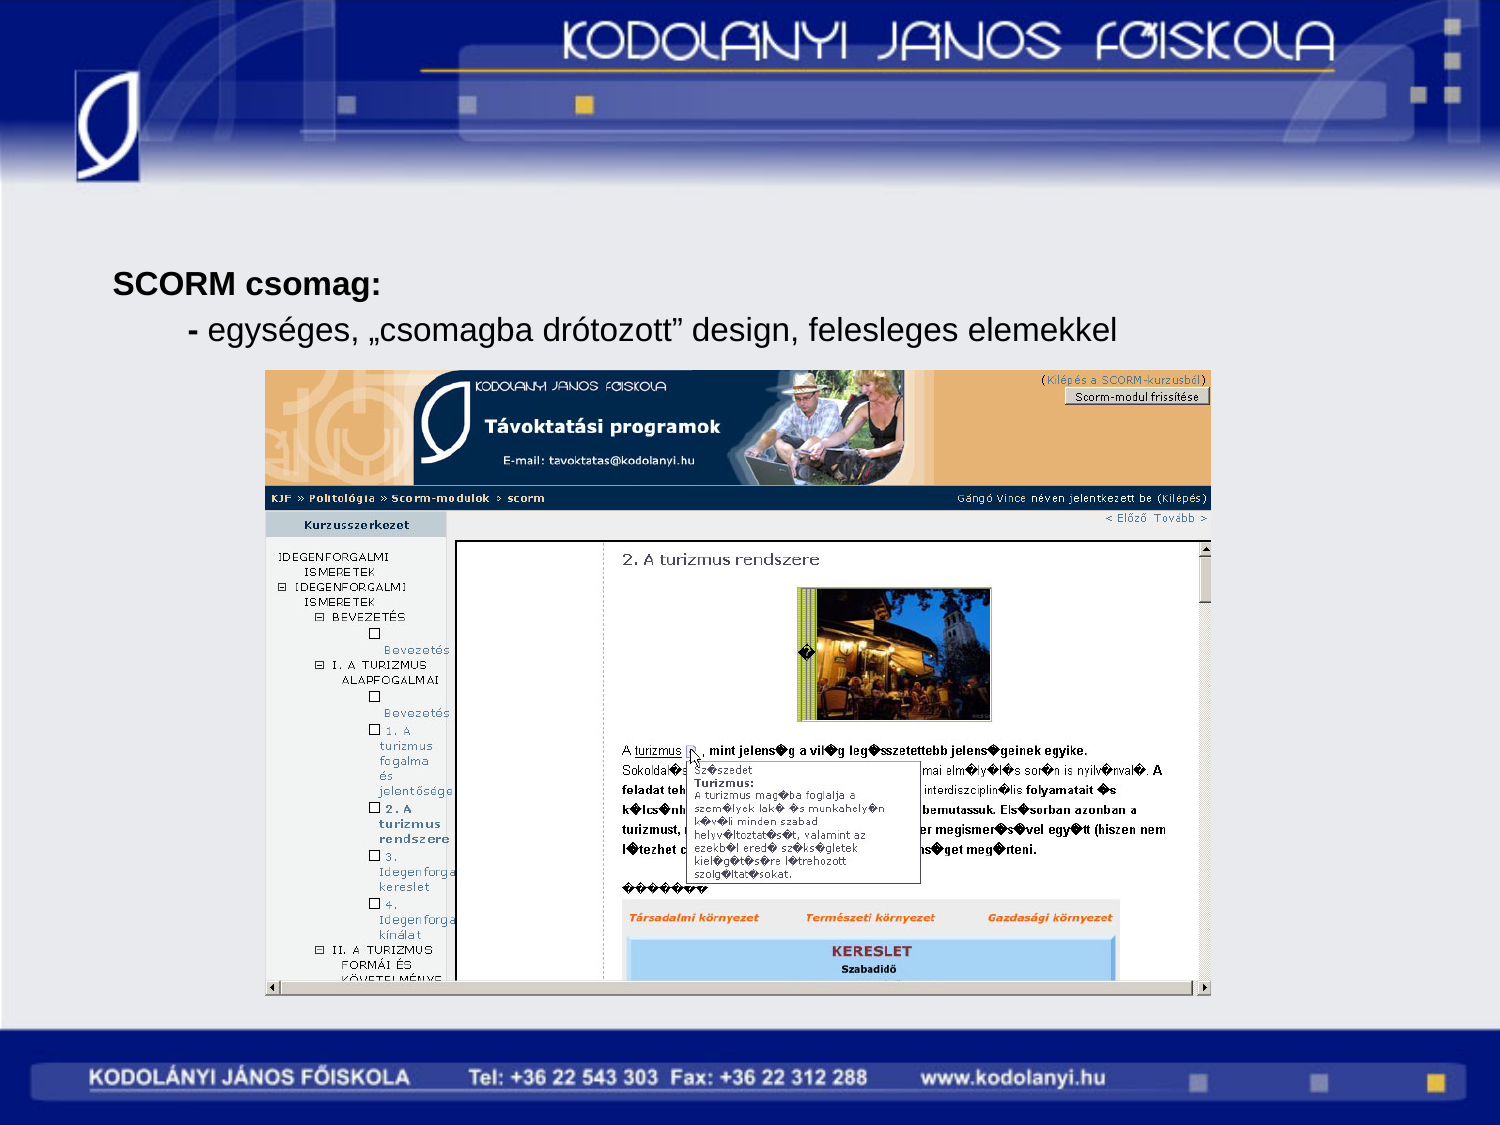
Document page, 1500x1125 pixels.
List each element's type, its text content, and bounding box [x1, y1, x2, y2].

picture [0, 0, 1500, 1125]
list SCORM csomag: - egységes, „csomagba drótozott” design, felesleges elemekkel [112, 265, 1388, 1001]
